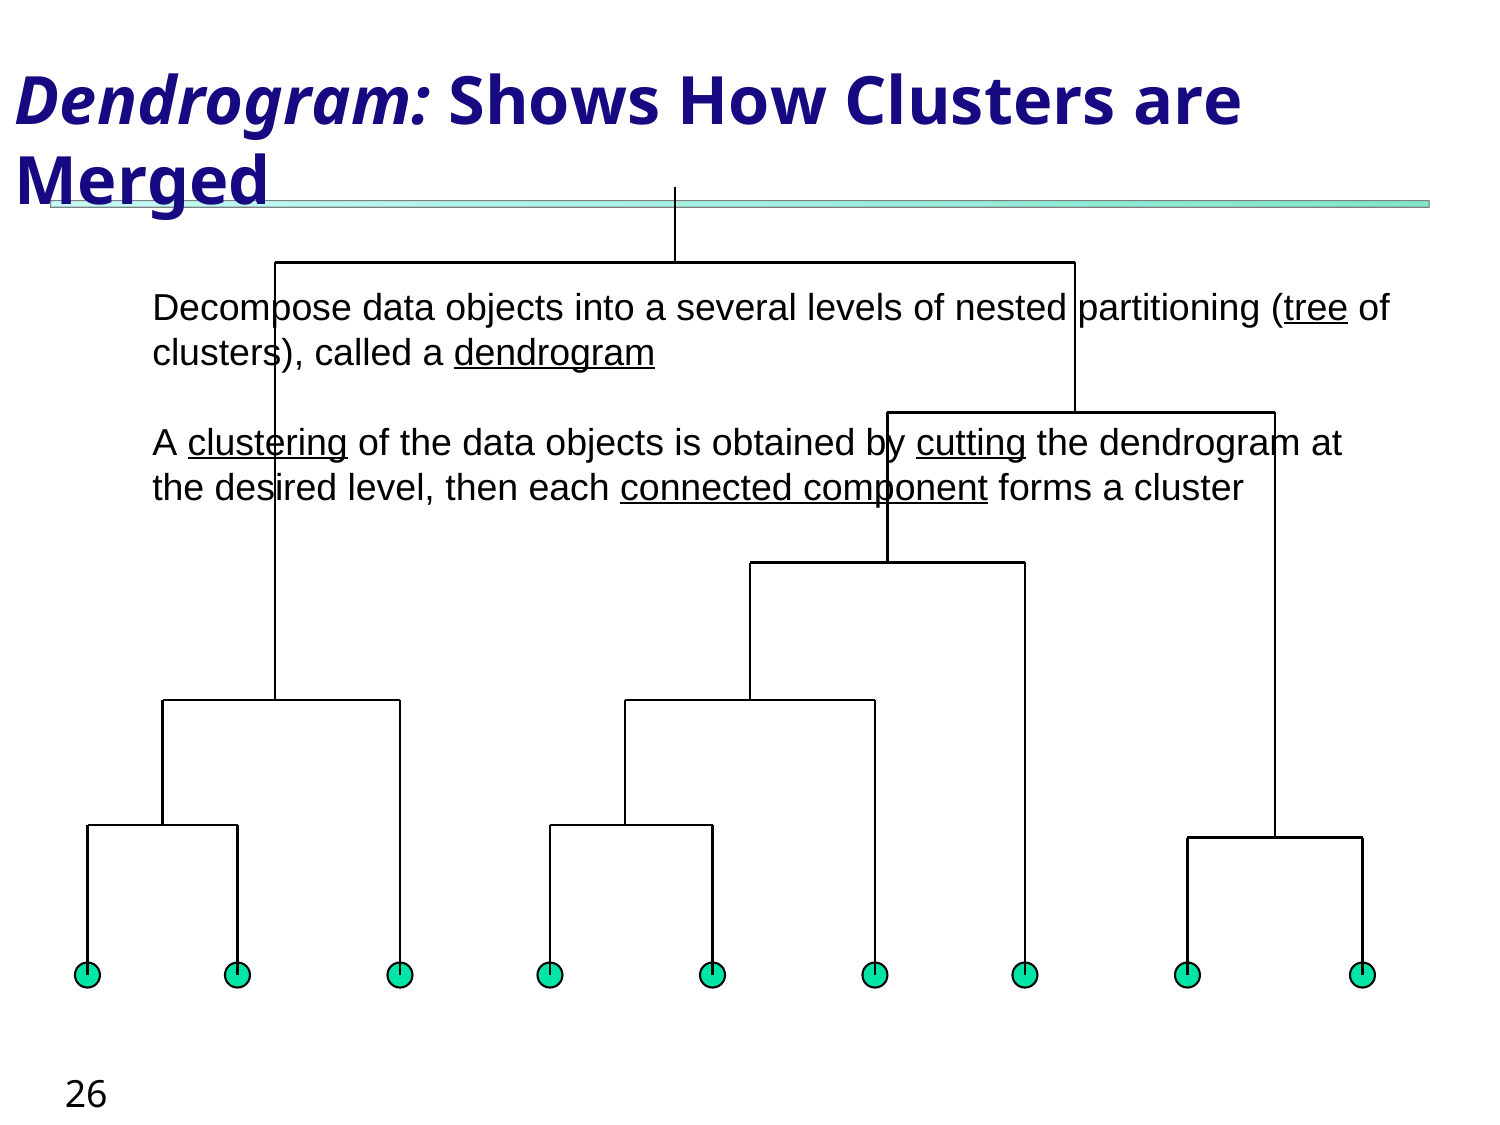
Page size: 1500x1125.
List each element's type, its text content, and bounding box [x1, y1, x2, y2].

text_box Dendrogram: Shows How Clusters are Merged [0, 49, 1500, 226]
text_box 18 [49, 1062, 363, 1125]
text_box Decompose data objects into a several levels of nested partitioning (tree of clusters), called a dendrogram A clustering of the data objects is obtained by cutting the dendrogram at the desired level, then each connected component forms a cluster [62, 274, 1413, 516]
